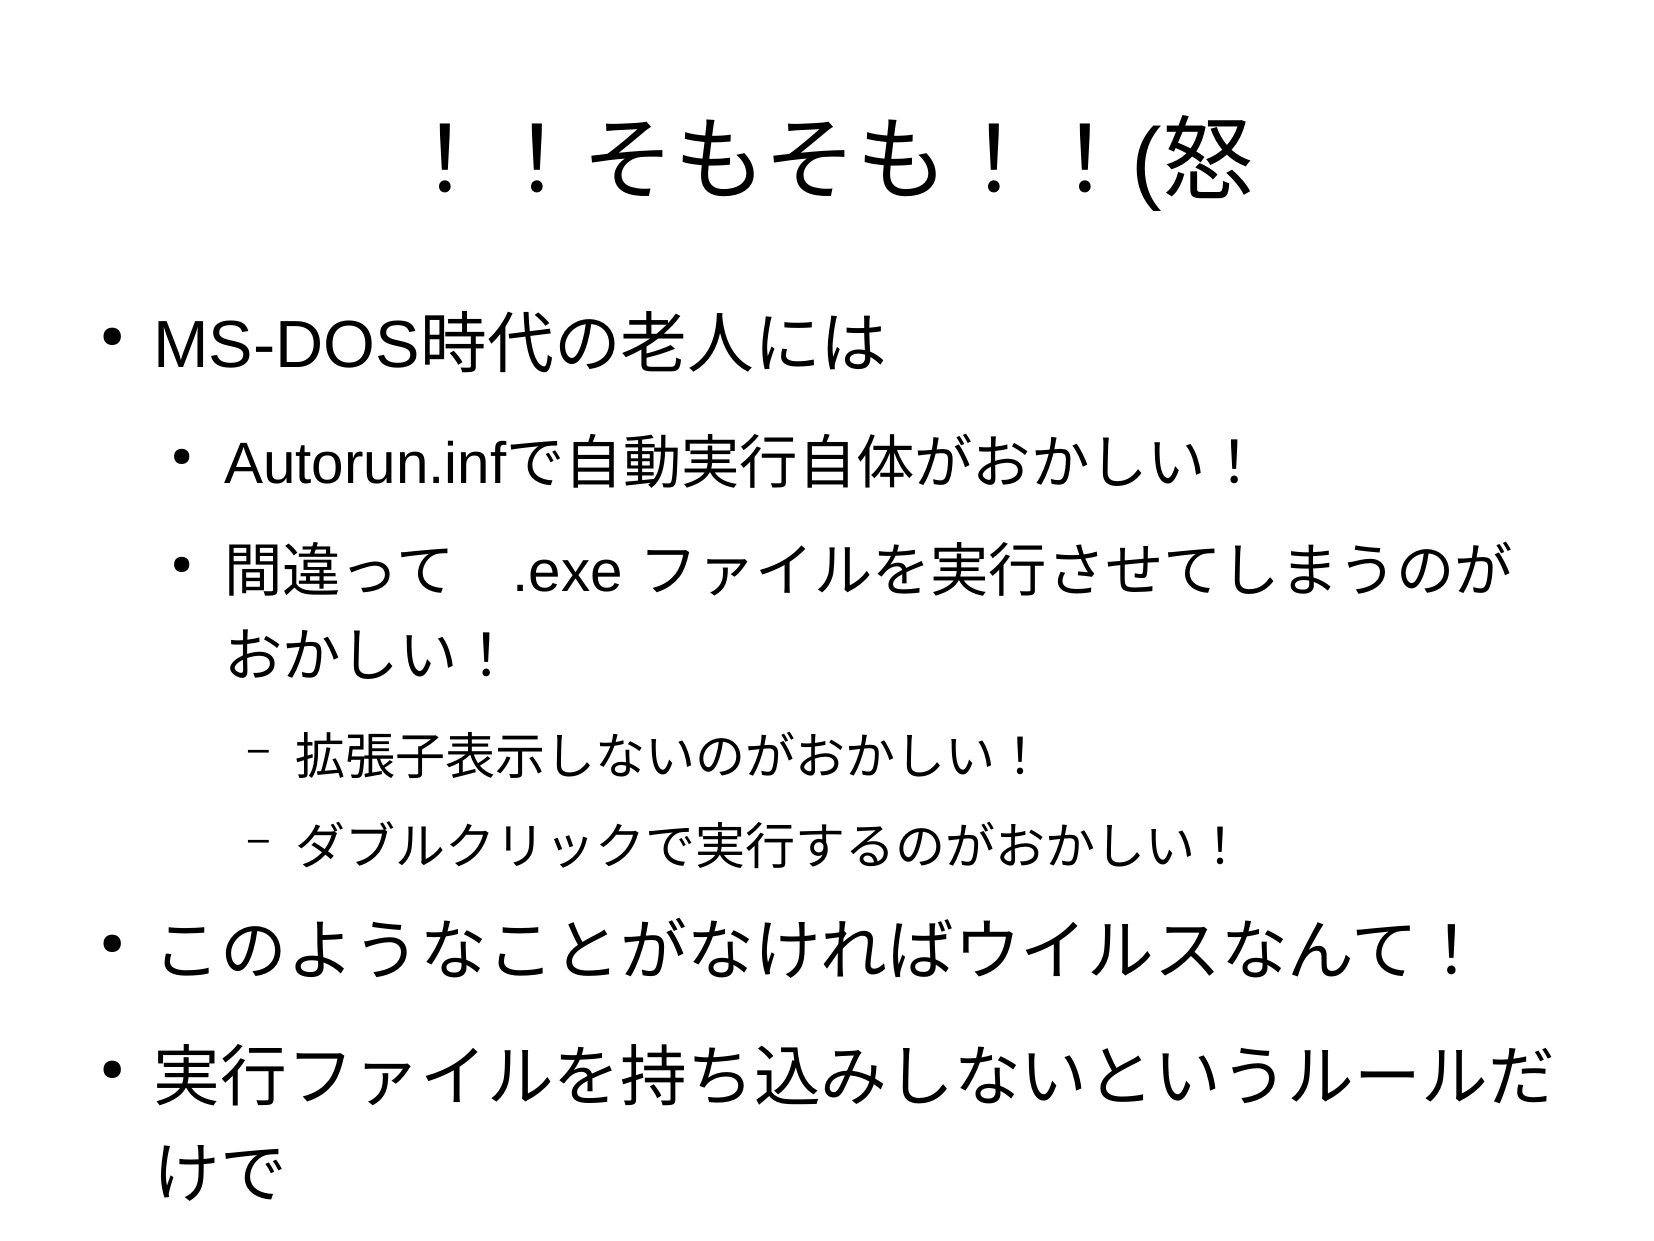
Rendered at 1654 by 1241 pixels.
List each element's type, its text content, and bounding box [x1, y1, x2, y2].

list MS-DOS時代の老人には Autorun.infで自動実行自体がおかしい！ 間違って .exe ファイルを実行させてしまうのがおかしい！ 拡張子表示しないのがおかしい！ ダブルクリックで実行するのがおかしい！ このようなことがなければウイルスなんて！ 実行ファイルを持ち込みしないというルールだけで データファイルのBufferOverrunやマクロウイルス以外は！つまり９９％は防げるのだ！ [82, 290, 1571, 1100]
title ！！そもそも！！(怒 [82, 56, 1571, 250]
